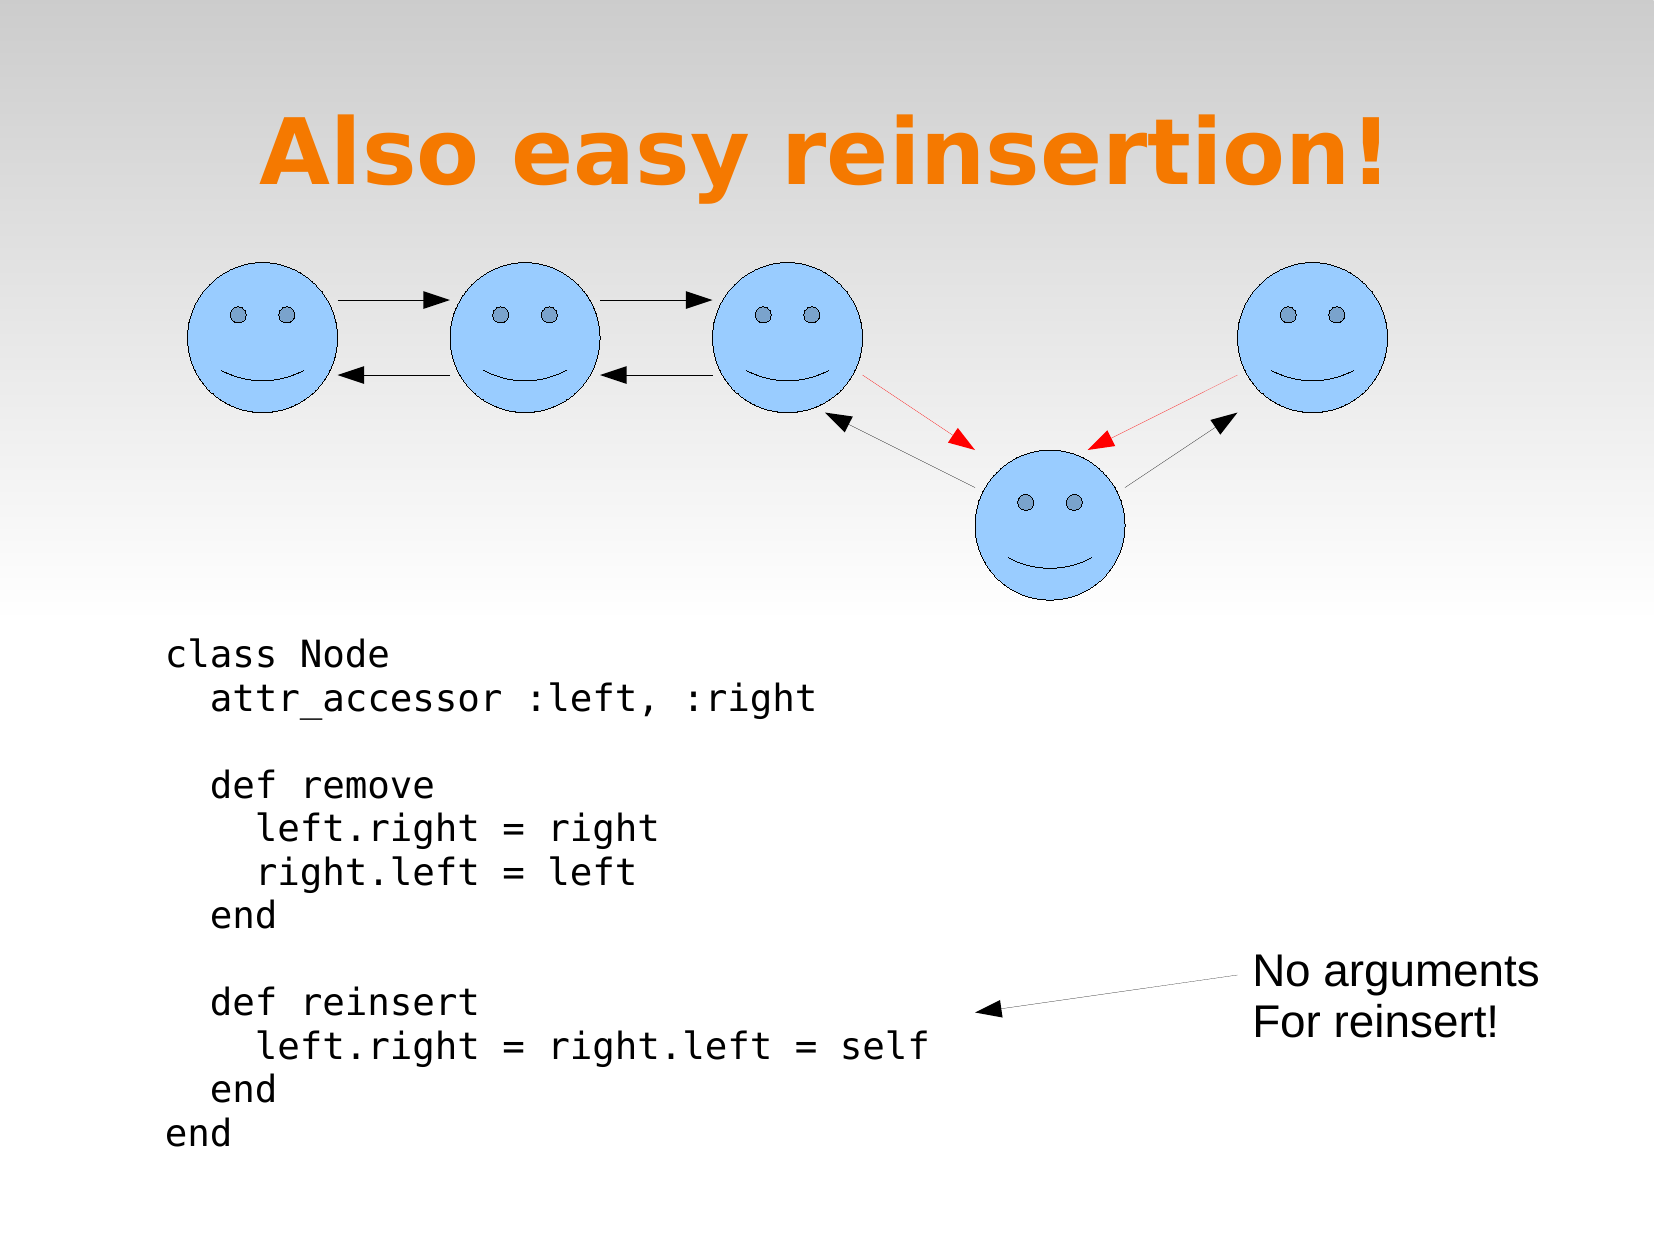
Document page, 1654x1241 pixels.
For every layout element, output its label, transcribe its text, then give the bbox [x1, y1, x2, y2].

text_box [1237, 262, 1388, 413]
text_box [975, 450, 1126, 601]
title Also easy reinsertion! [82, 56, 1571, 250]
text_box [187, 262, 338, 413]
text_box class Node attr_accessor :left, :right def remove left.right = right right.left = left end def reinsert left.right = right.left = self end end [150, 625, 945, 1163]
text_box [712, 262, 863, 413]
text_box [450, 262, 601, 413]
text_box No arguments For reinsert! [1237, 937, 1555, 1055]
